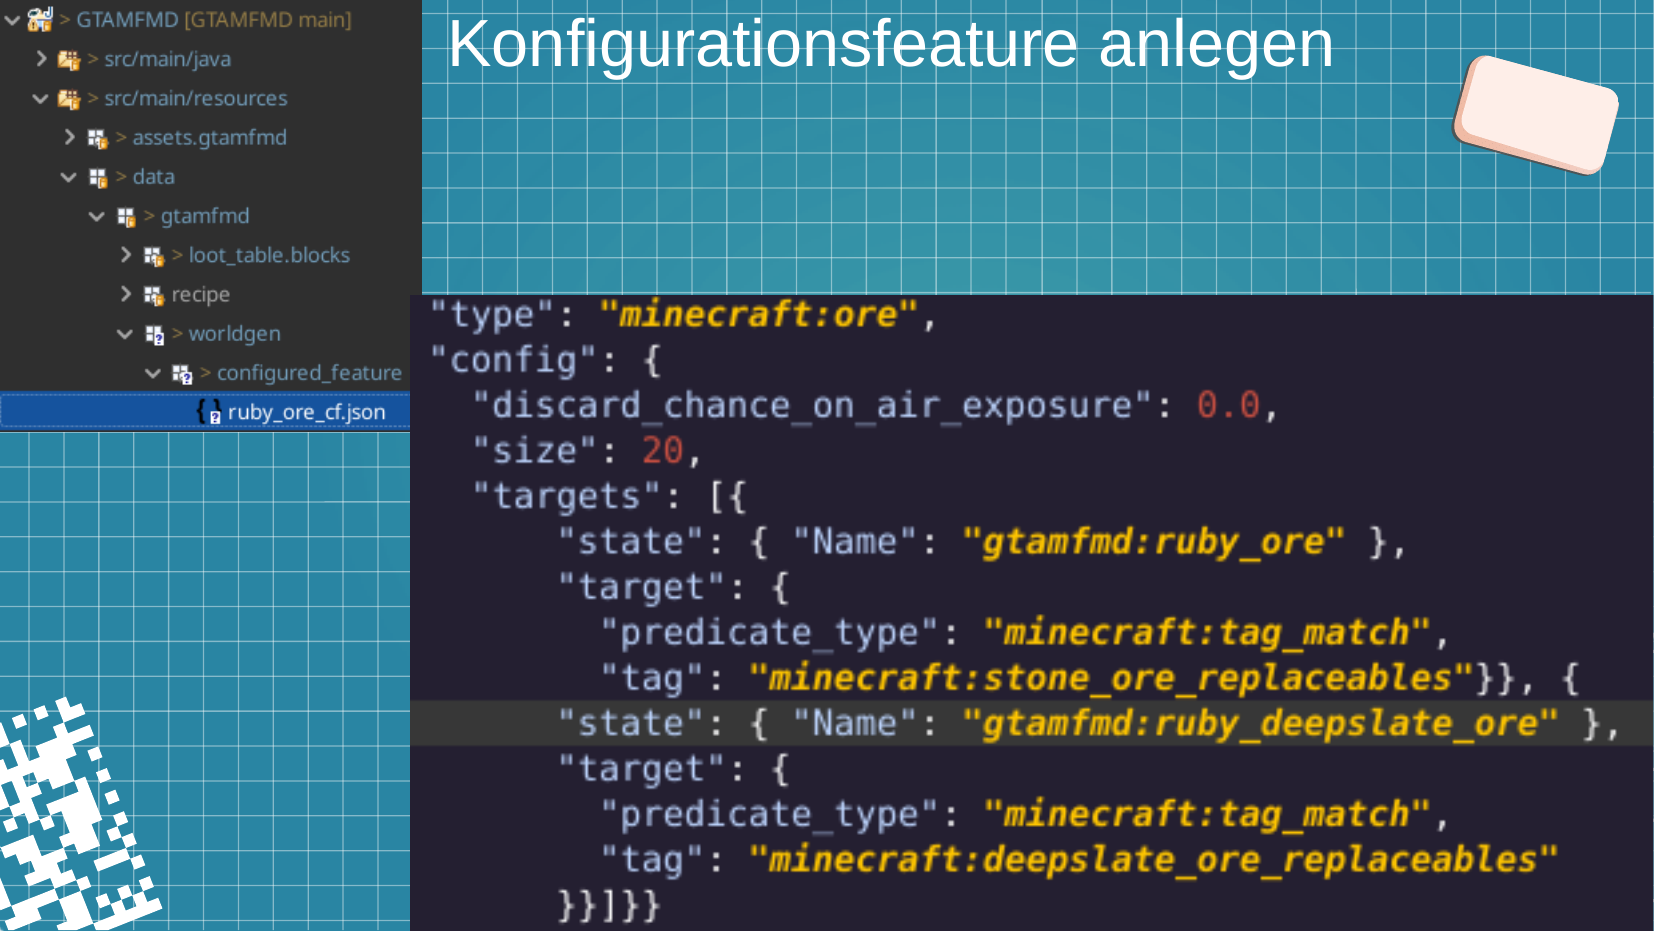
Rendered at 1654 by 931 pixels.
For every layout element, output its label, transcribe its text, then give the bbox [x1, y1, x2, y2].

list Konfigurationsfeature anlegen [422, 5, 1636, 89]
picture [0, 0, 1654, 931]
